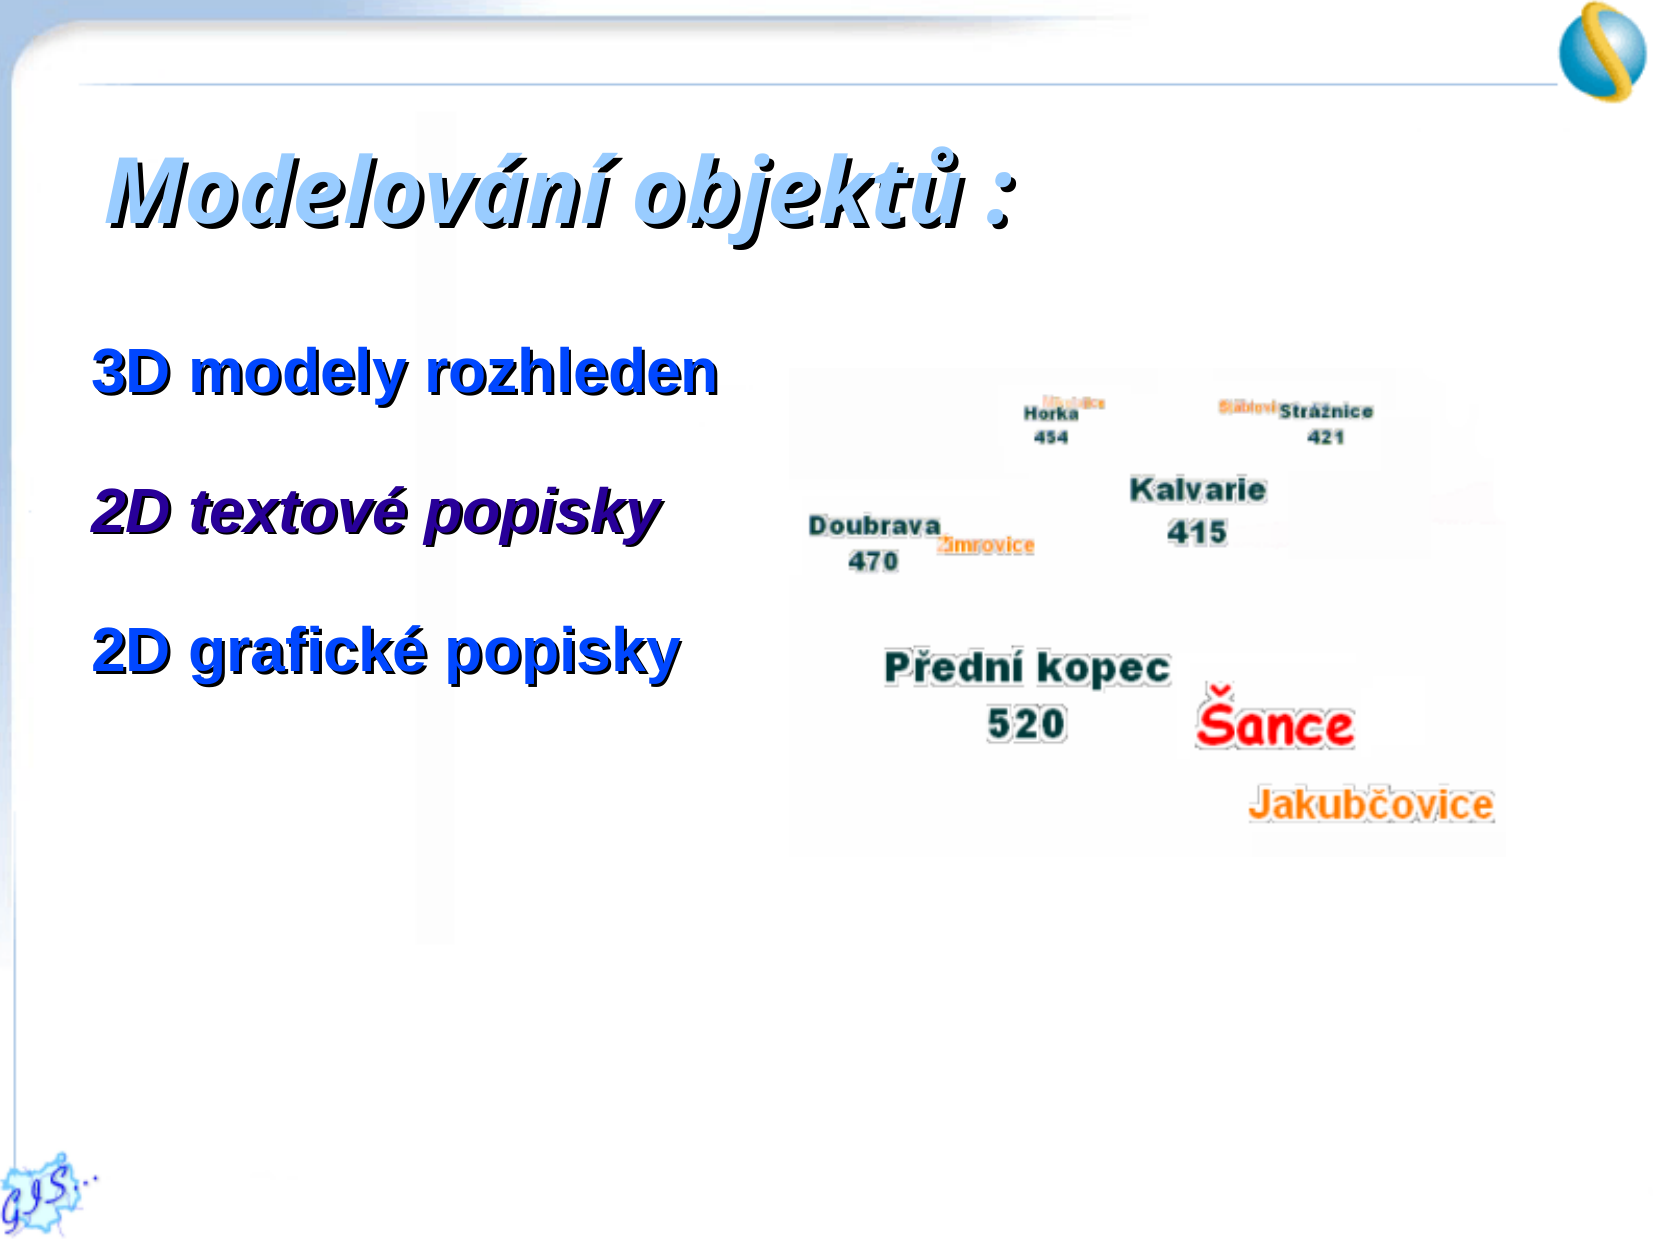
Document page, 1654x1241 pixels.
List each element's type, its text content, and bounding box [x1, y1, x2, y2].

text_box Modelování objektů : [88, 118, 1654, 245]
picture [0, 0, 1654, 1241]
text_box 3D modely rozhleden 2D textové popisky 2D grafické popisky [59, 328, 762, 773]
